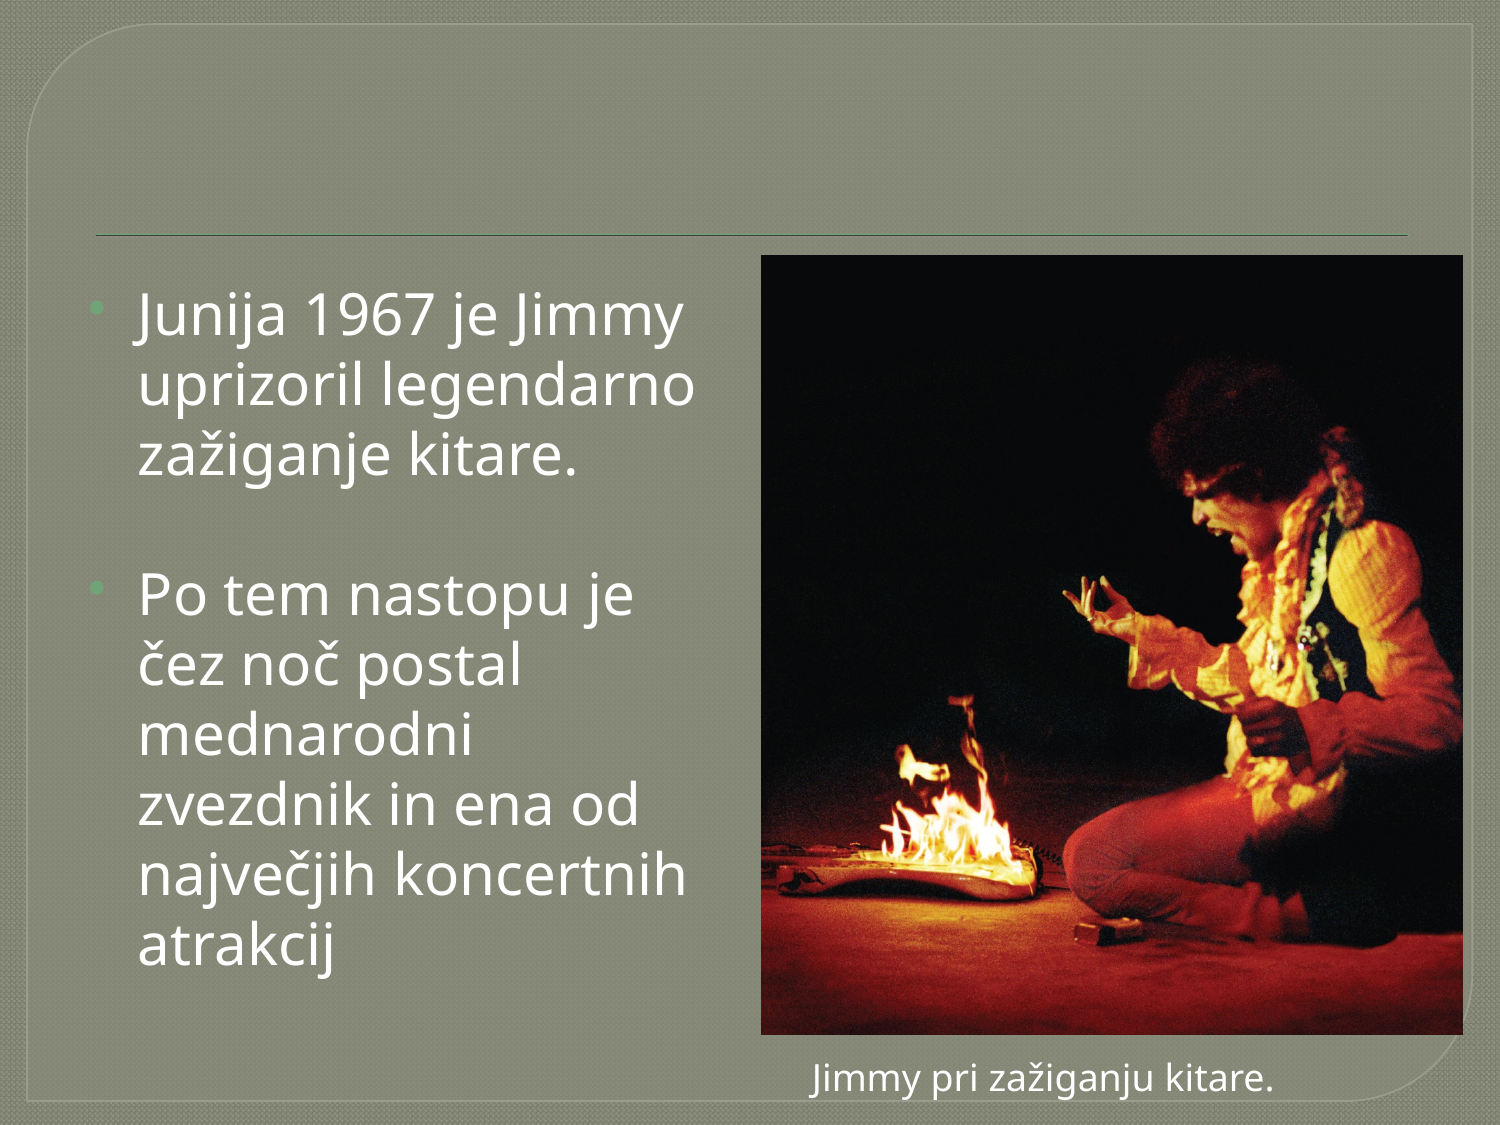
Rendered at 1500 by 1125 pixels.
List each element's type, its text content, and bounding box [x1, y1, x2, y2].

list Junija 1967 je Jimmy uprizoril legendarno zažiganje kitare. Po tem nastopu je čez noč postal mednarodni zvezdnik in ena od največjih koncertnih atrakcij [75, 270, 738, 1013]
text_box Jimmy pri zažiganju kitare. [797, 1046, 1436, 1107]
picture [0, 0, 1500, 1125]
